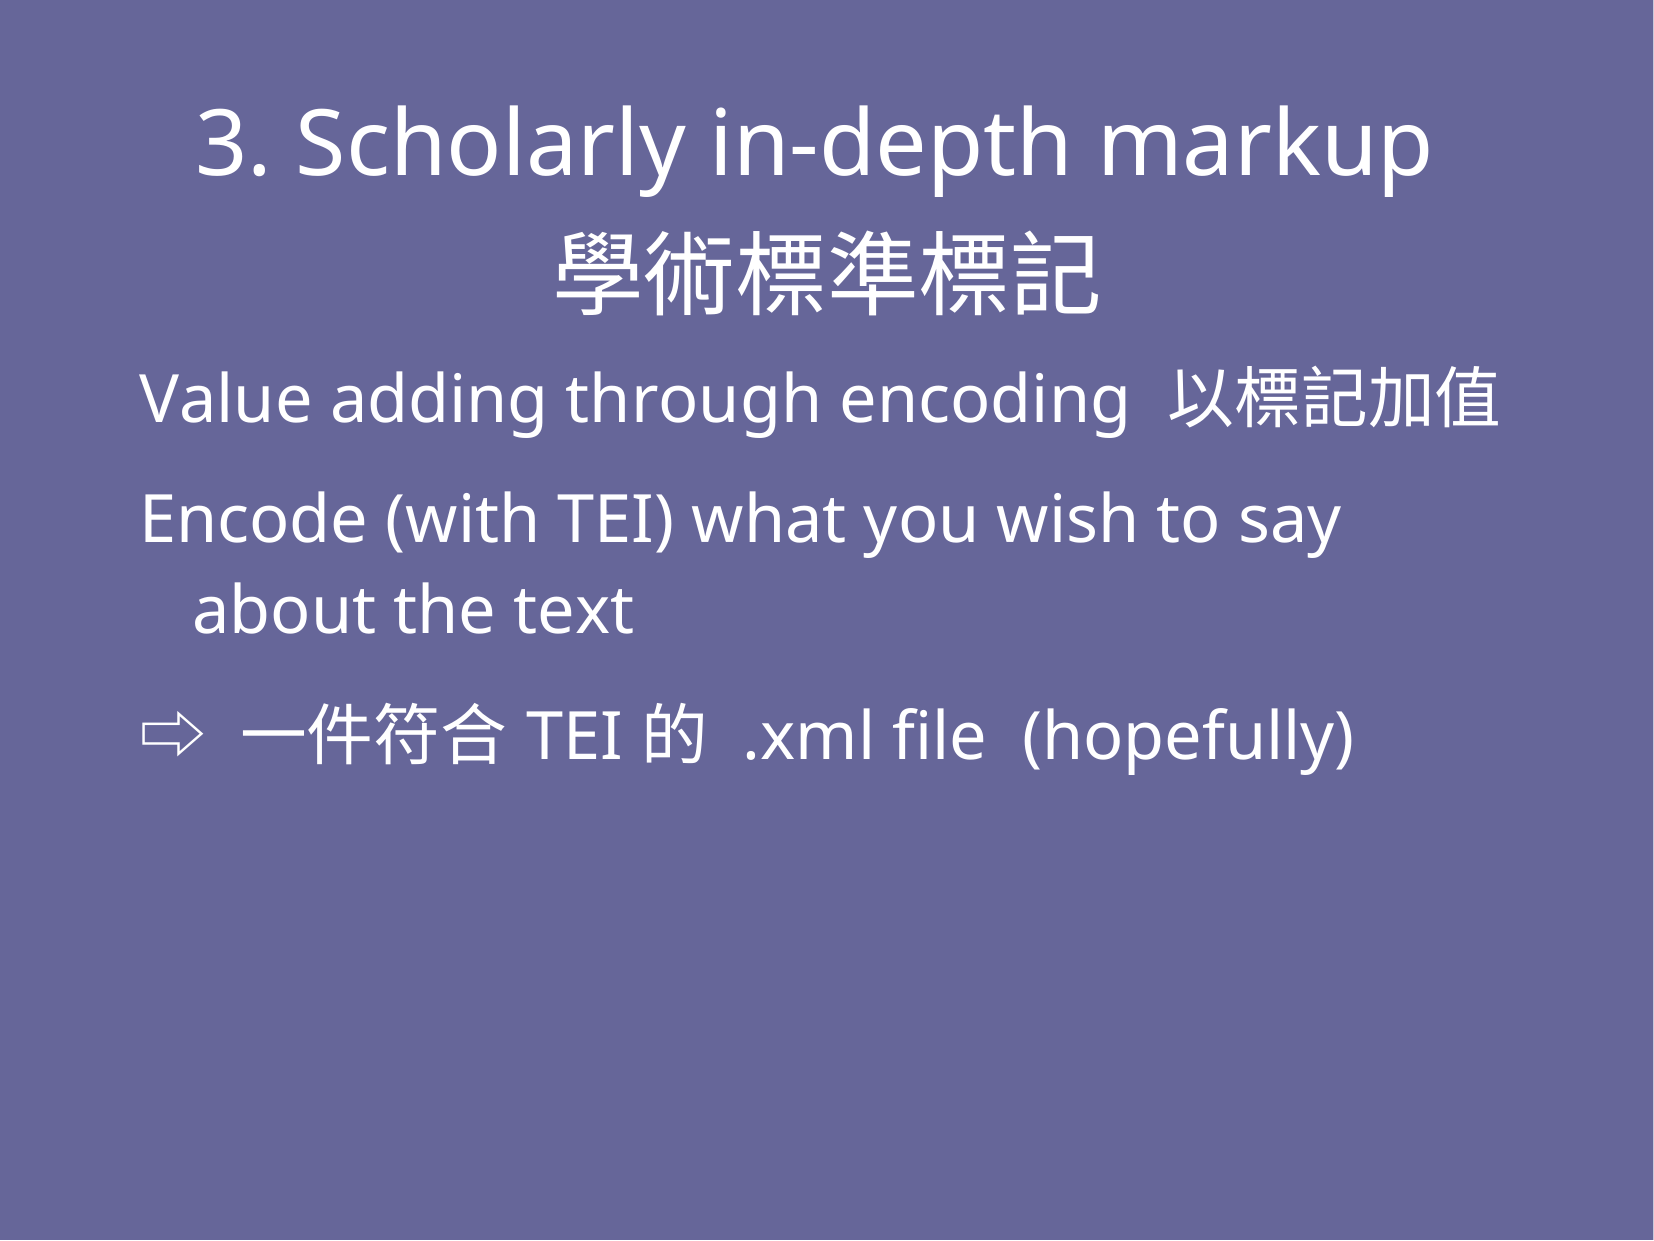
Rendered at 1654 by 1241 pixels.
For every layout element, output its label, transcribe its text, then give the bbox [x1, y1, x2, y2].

title 3. Scholarly in-depth markup 學術標準標記 [121, 83, 1534, 330]
list Value adding through encoding 以標記加值 Encode (with TEI) what you wish to say about the text ⇨ 一件符合TEI的 .xml file (hopefully) [121, 344, 1534, 1127]
